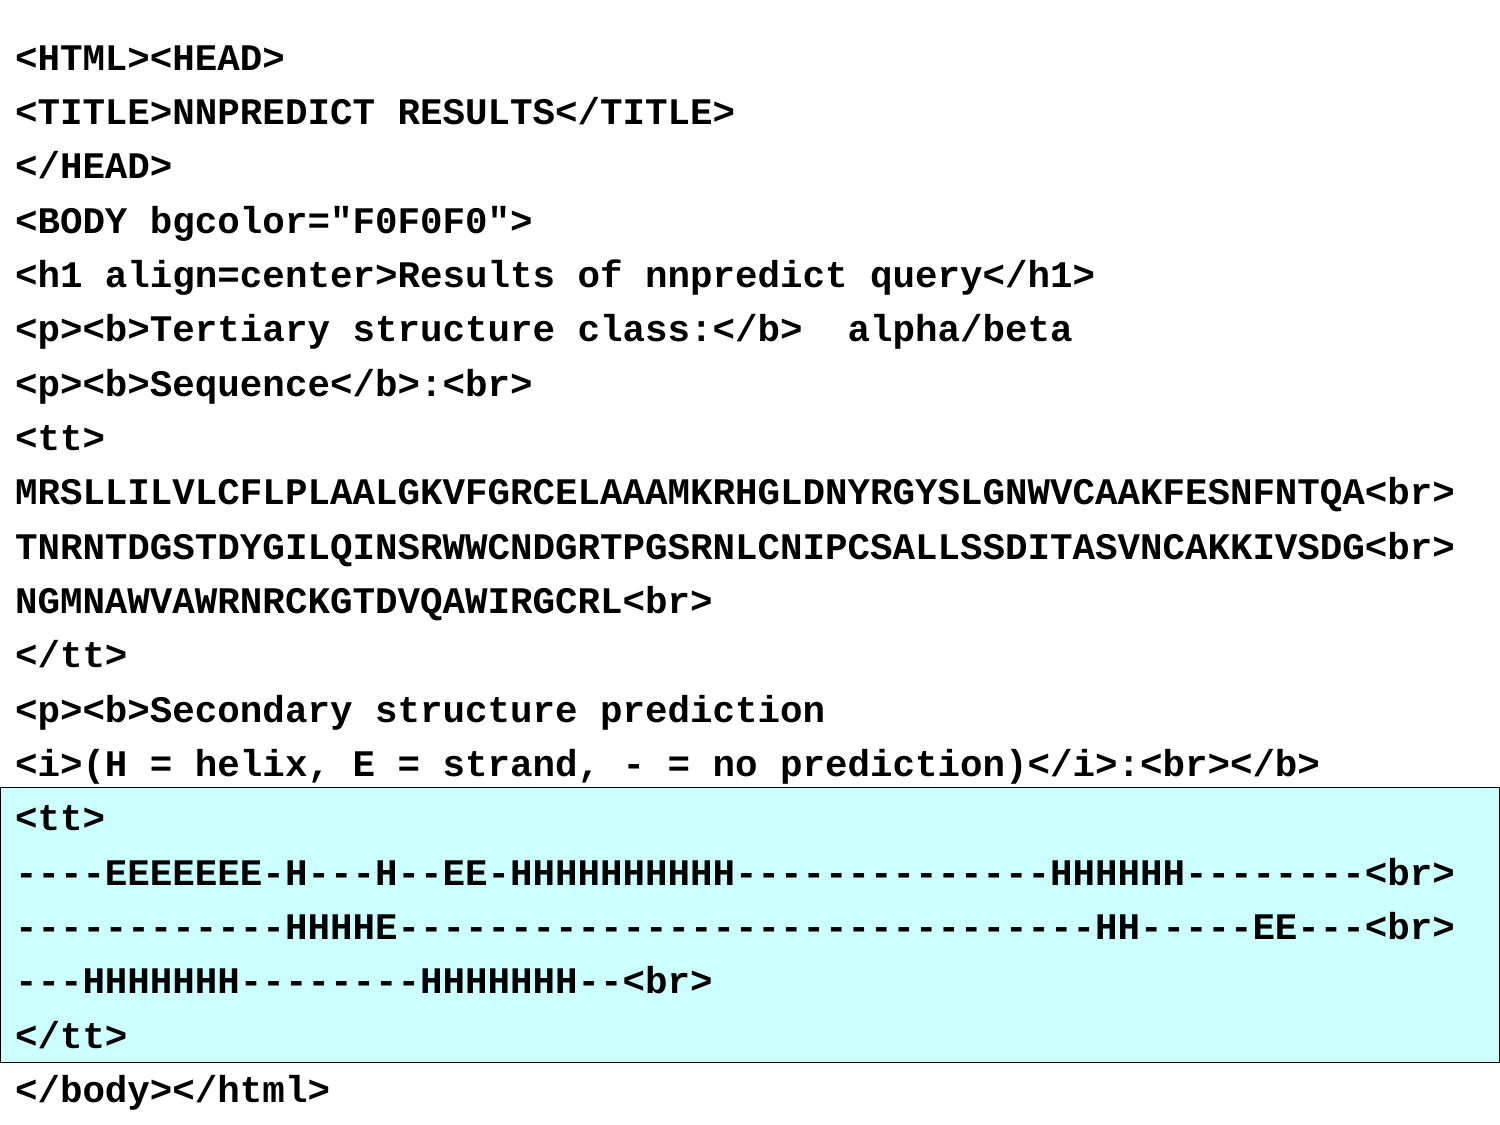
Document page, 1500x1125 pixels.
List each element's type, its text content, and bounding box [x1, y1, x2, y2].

list <HTML><HEAD> <TITLE>NNPREDICT RESULTS</TITLE> </HEAD> <BODY bgcolor="F0F0F0"> <h1 align=center>Results of nnpredict query</h1> <p><b>Tertiary structure class:</b> alpha/beta <p><b>Sequence</b>:<br> <tt> MRSLLILVLCFLPLAALGKVFGRCELAAAMKRHGLDNYRGYSLGNWVCAAKFESNFNTQA<br> TNRNTDGSTDYGILQINSRWWCNDGRTPGSRNLCNIPCSALLSSDITASVNCAKKIVSDG<br> NGMNAWVAWRNRCKGTDVQAWIRGCRL<br> </tt> <p><b>Secondary structure prediction <i>(H = helix, E = strand, - = no prediction)</i>:<br></b> <tt> ----EEEEEEE-H---H--EE-HHHHHHHHHH--------------HHHHHH--------<br> ------------HHHHE-------------------------------HH-----EE---<br> ---HHHHHHH--------HHHHHHH--<br> </tt> </body></html> [0, 24, 1500, 1118]
